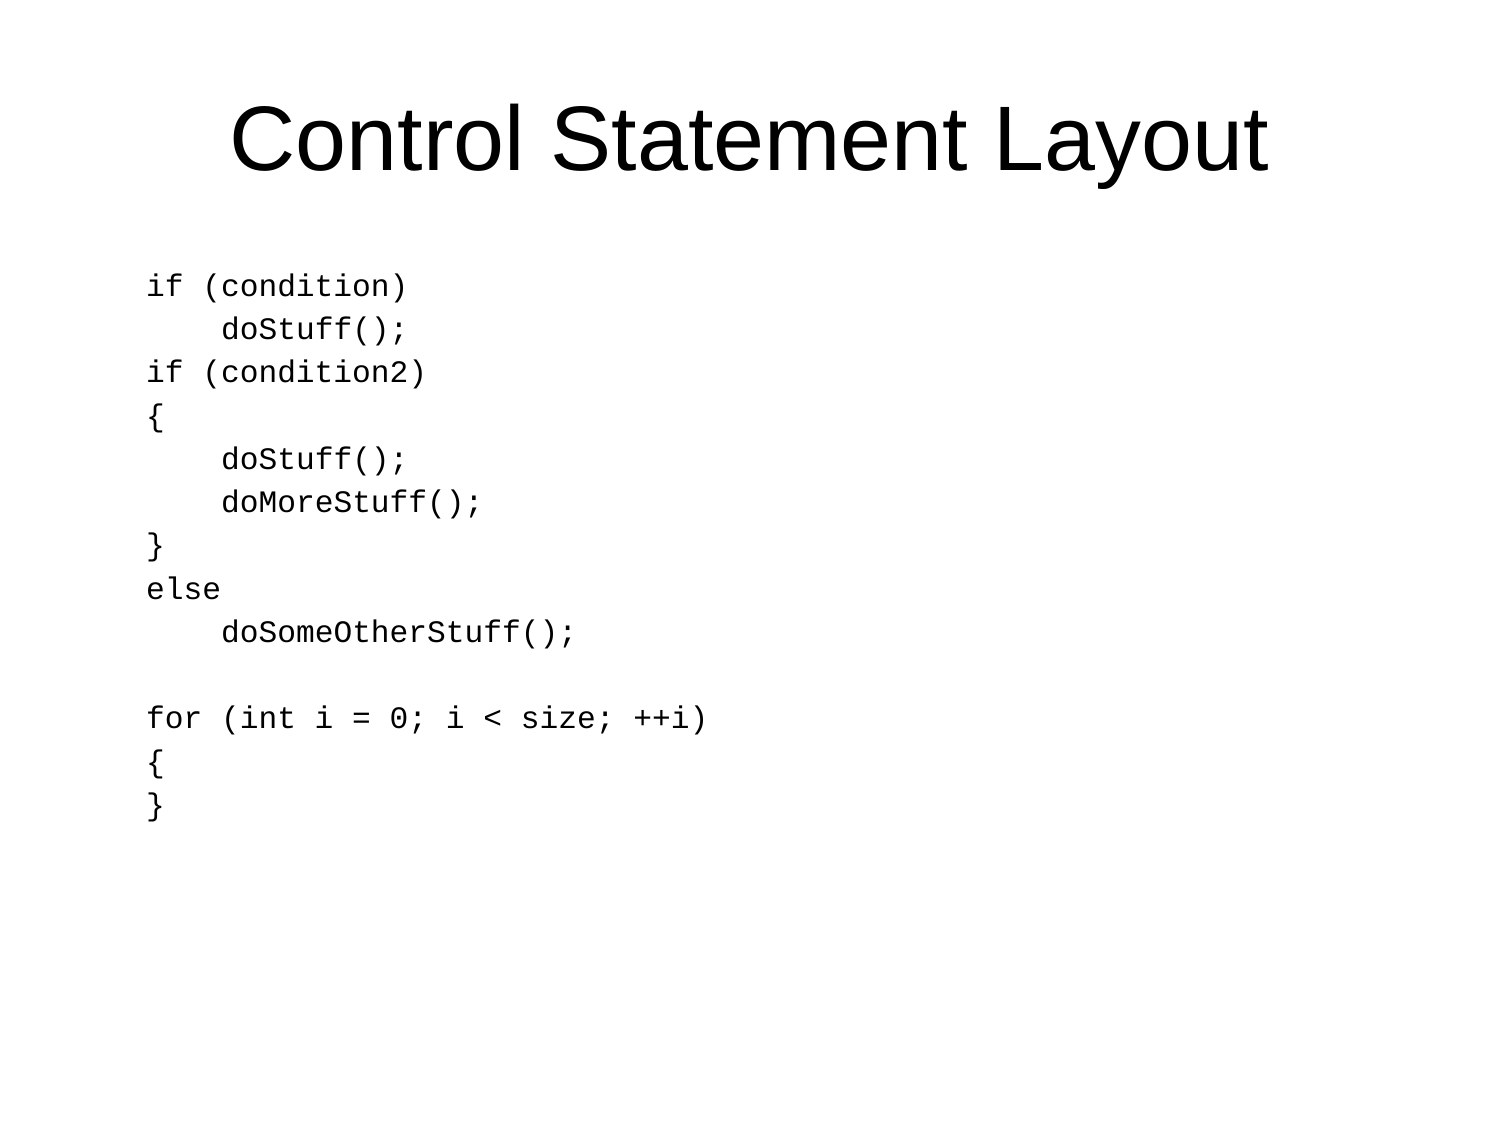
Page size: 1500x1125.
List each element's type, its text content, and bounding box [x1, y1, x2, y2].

title Control Statement Layout [75, 45, 1426, 233]
list if (condition) doStuff(); if (condition2) { doStuff(); doMoreStuff(); } else doSomeOtherStuff(); for (int i = 0; i < size; ++i) { } [75, 262, 1426, 1006]
